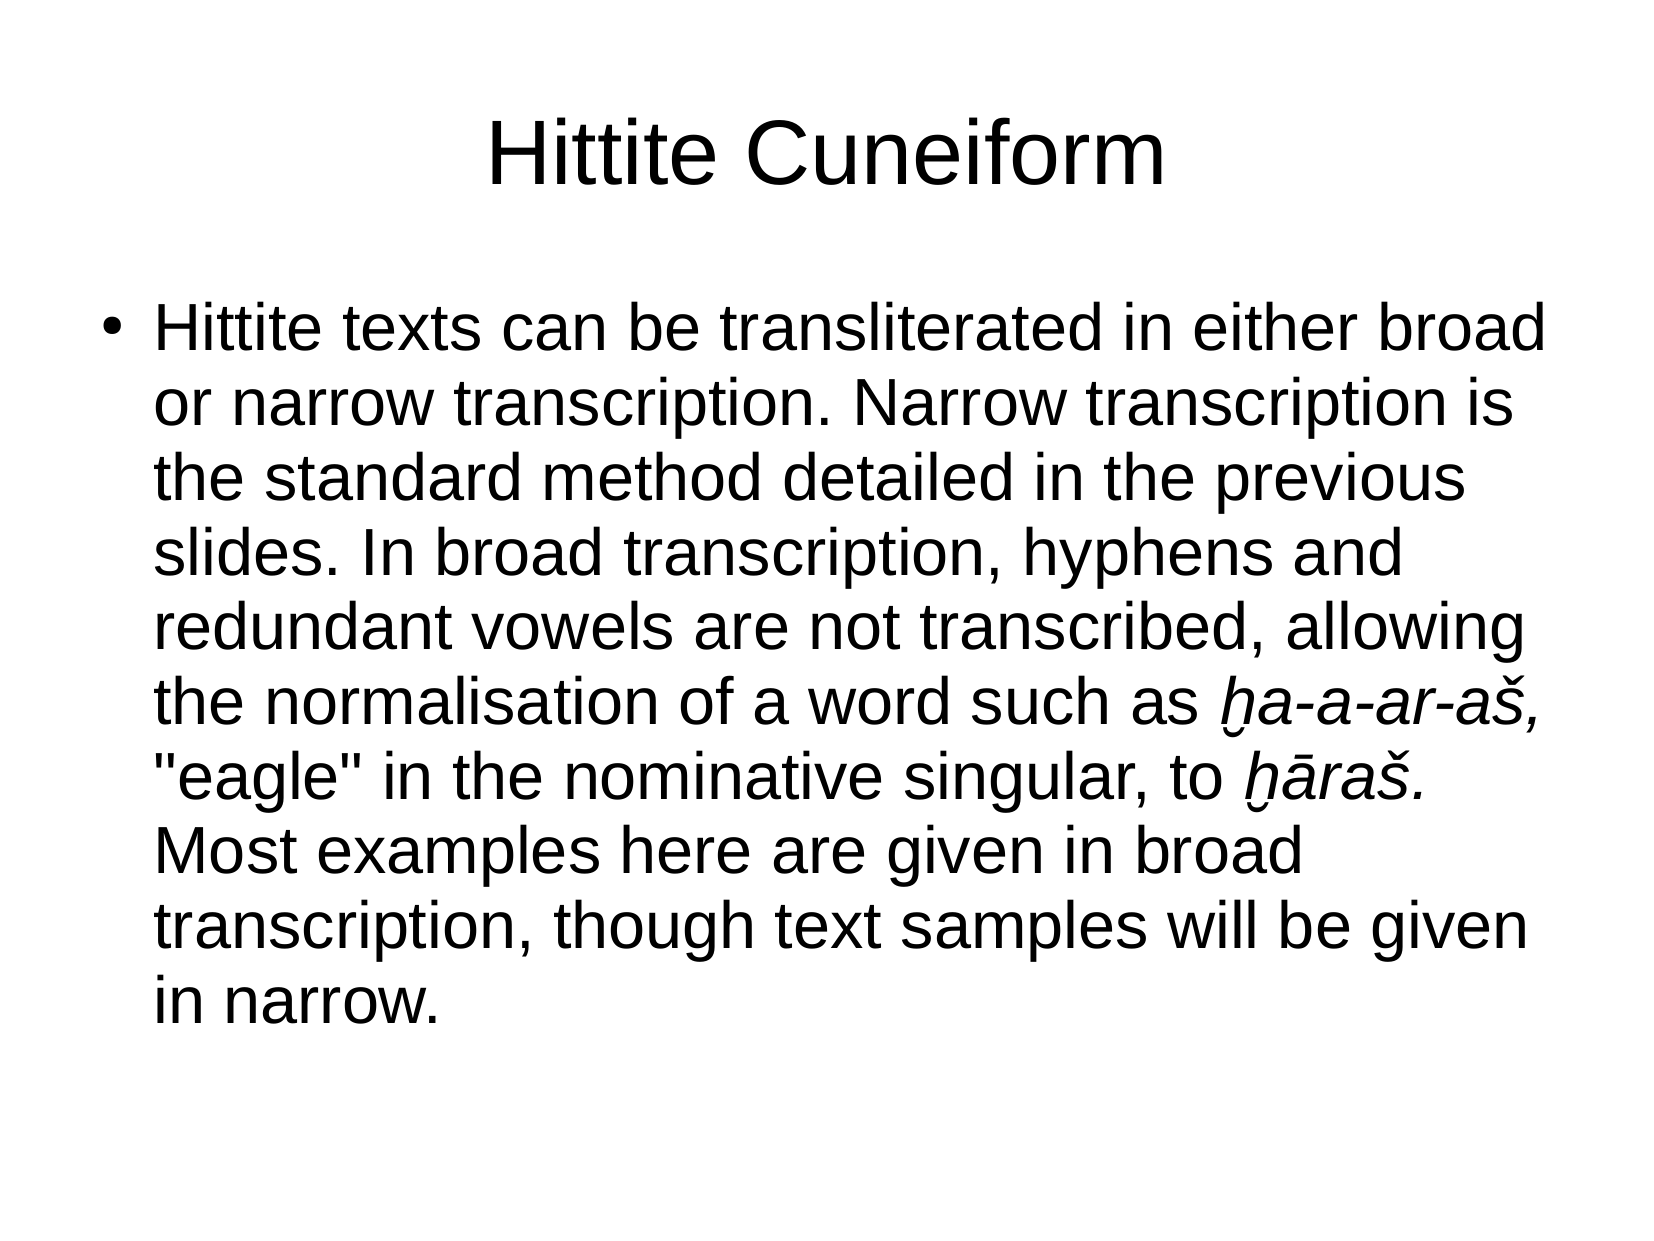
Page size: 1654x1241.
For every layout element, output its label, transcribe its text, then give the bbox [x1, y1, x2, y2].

list Hittite texts can be transliterated in either broad or narrow transcription. Narrow transcription is the standard method detailed in the previous slides. In broad transcription, hyphens and redundant vowels are not transcribed, allowing the normalisation of a word such as ḫa-a-ar-aš, "eagle" in the nominative singular, to ḫāraš. Most examples here are given in broad transcription, though text samples will be given in narrow. [82, 290, 1571, 1109]
title Hittite Cuneiform [82, 49, 1571, 257]
